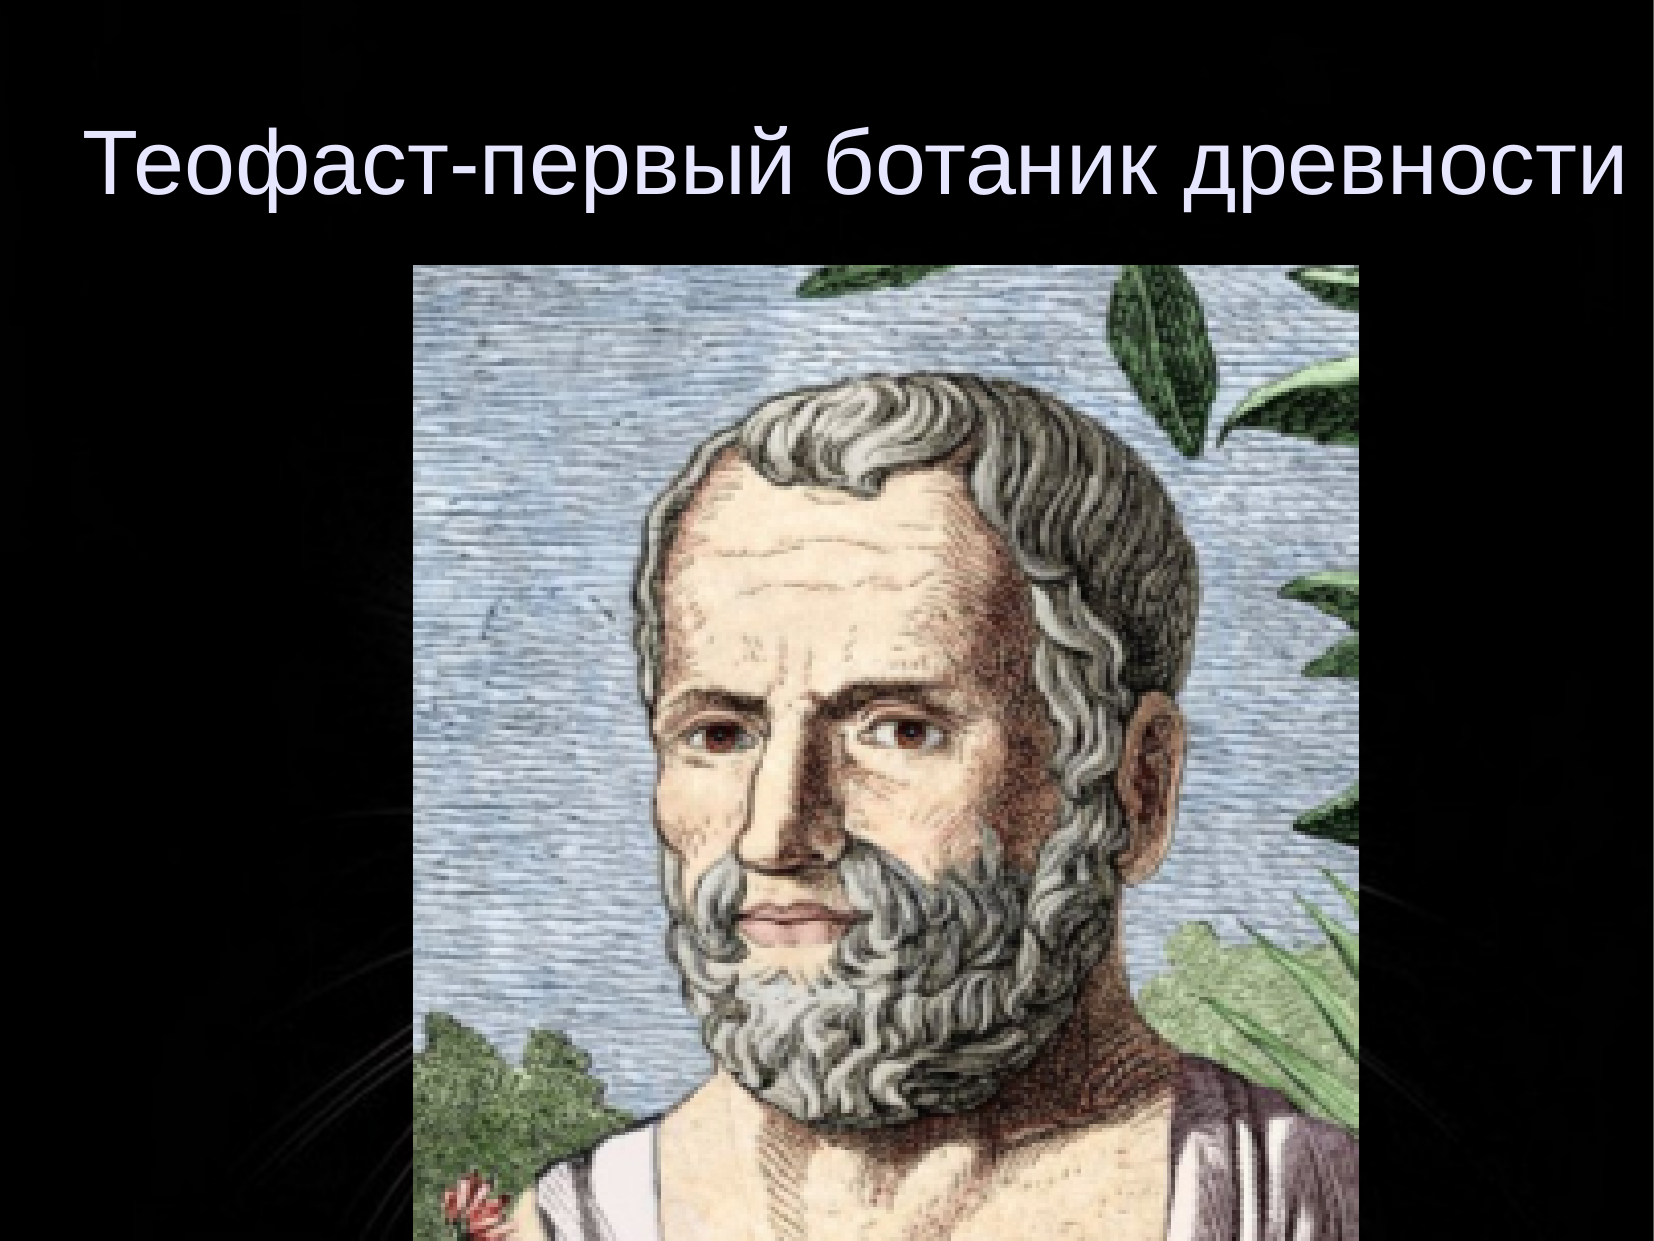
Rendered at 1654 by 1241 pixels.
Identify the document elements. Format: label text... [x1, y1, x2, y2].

picture [0, 0, 1654, 1241]
title Теофаст-первый ботаник древности [59, 49, 1654, 266]
